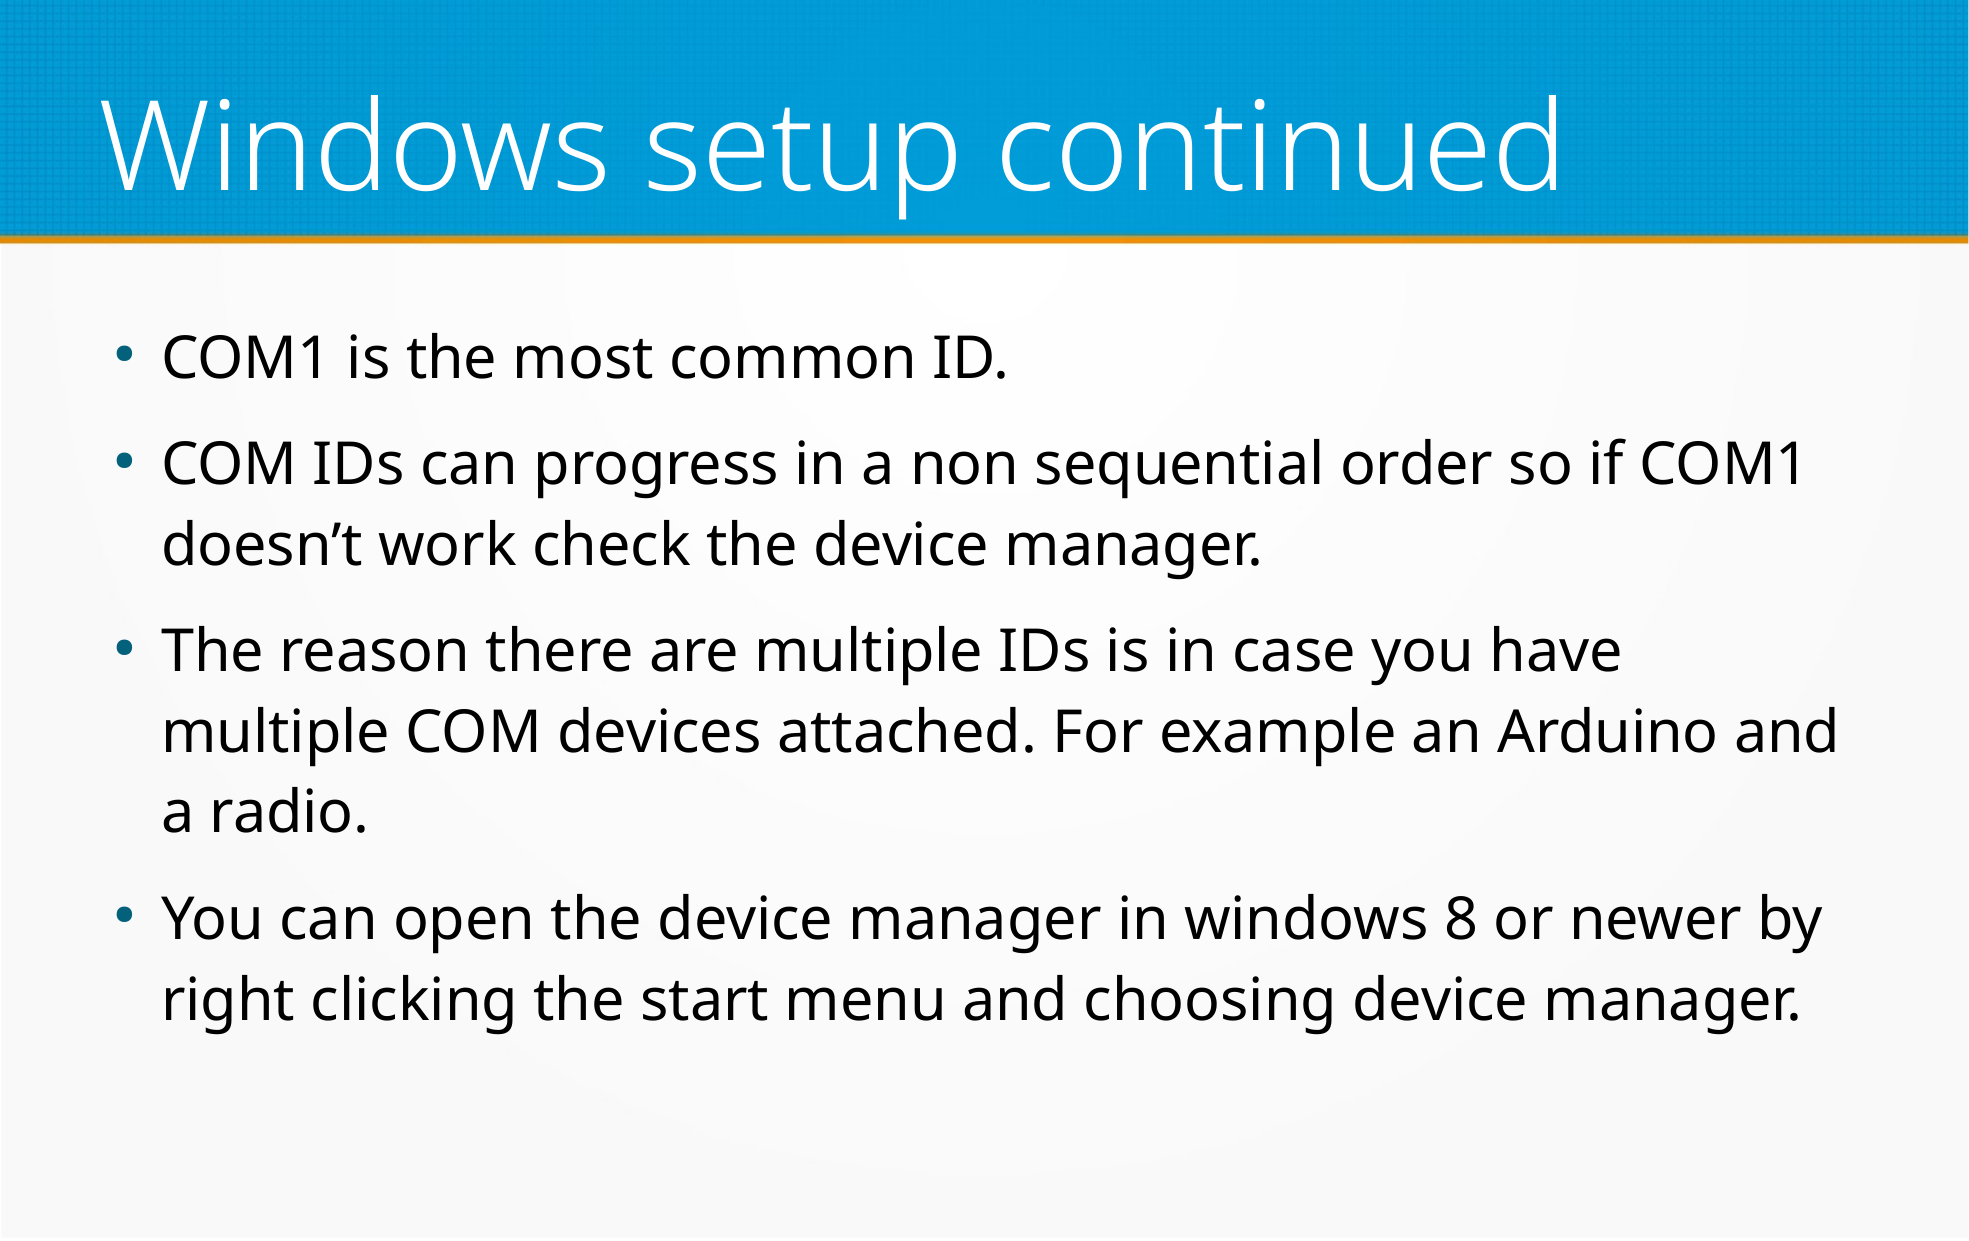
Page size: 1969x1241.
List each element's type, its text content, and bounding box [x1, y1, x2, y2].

list COM1 is the most common ID. COM IDs can progress in a non sequential order so if COM1 doesn’t work check the device manager. The reason there are multiple IDs is in case you have multiple COM devices attached. For example an Arduino and a radio. You can open the device manager in windows 8 or newer by right clicking the start menu and choosing device manager. [98, 315, 1861, 1081]
title Windows setup continued [98, 19, 1870, 227]
picture [0, 233, 1969, 1241]
